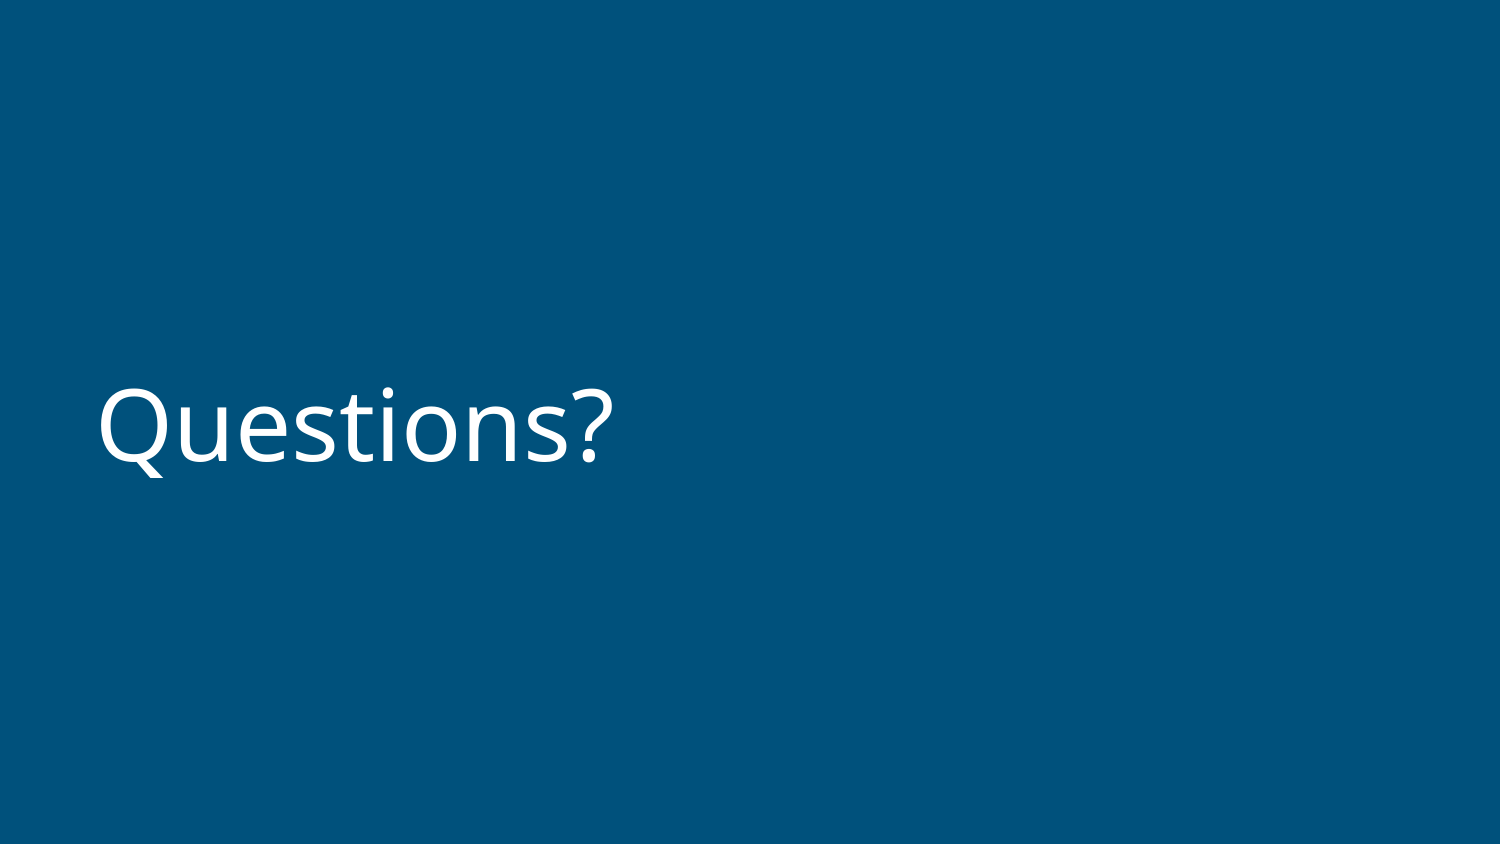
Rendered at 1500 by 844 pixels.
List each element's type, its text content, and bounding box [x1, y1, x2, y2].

title Questions? [80, 86, 1003, 758]
